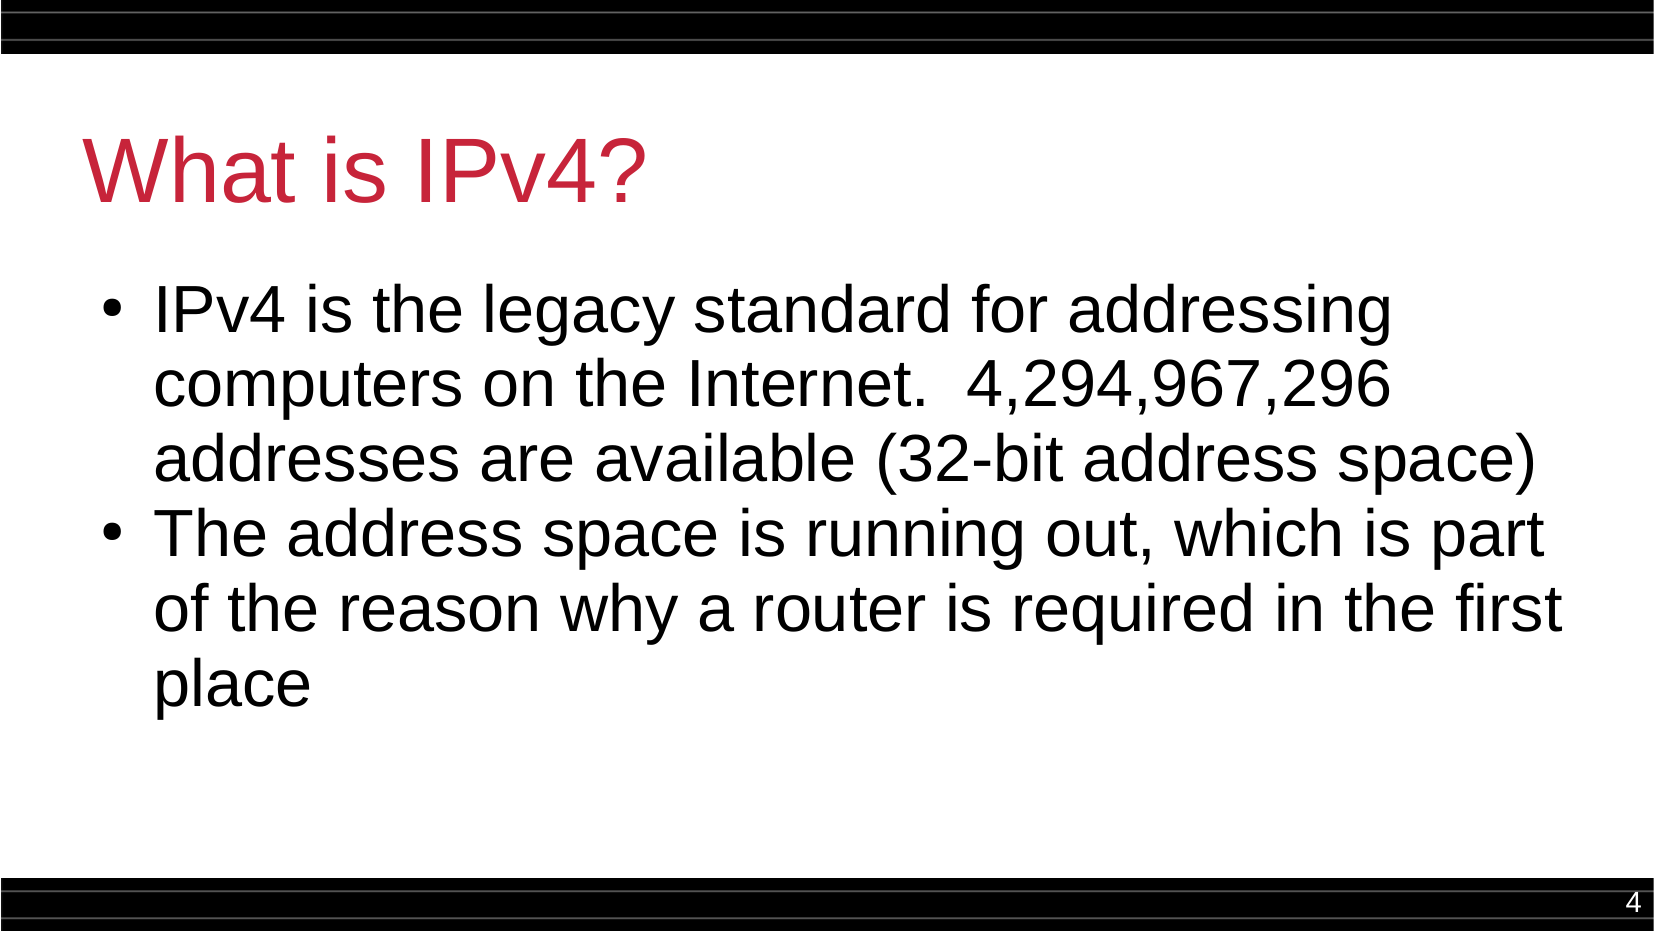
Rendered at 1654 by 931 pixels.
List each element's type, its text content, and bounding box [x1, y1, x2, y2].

picture [1, 878, 1654, 931]
list IPv4 is the legacy standard for addressing computers on the Internet. 4,294,967,296 addresses are available (32-bit address space) The address space is running out, which is part of the reason why a router is required in the first place [82, 271, 1571, 851]
picture [1, 0, 1654, 54]
title What is IPv4? [82, 92, 1571, 249]
